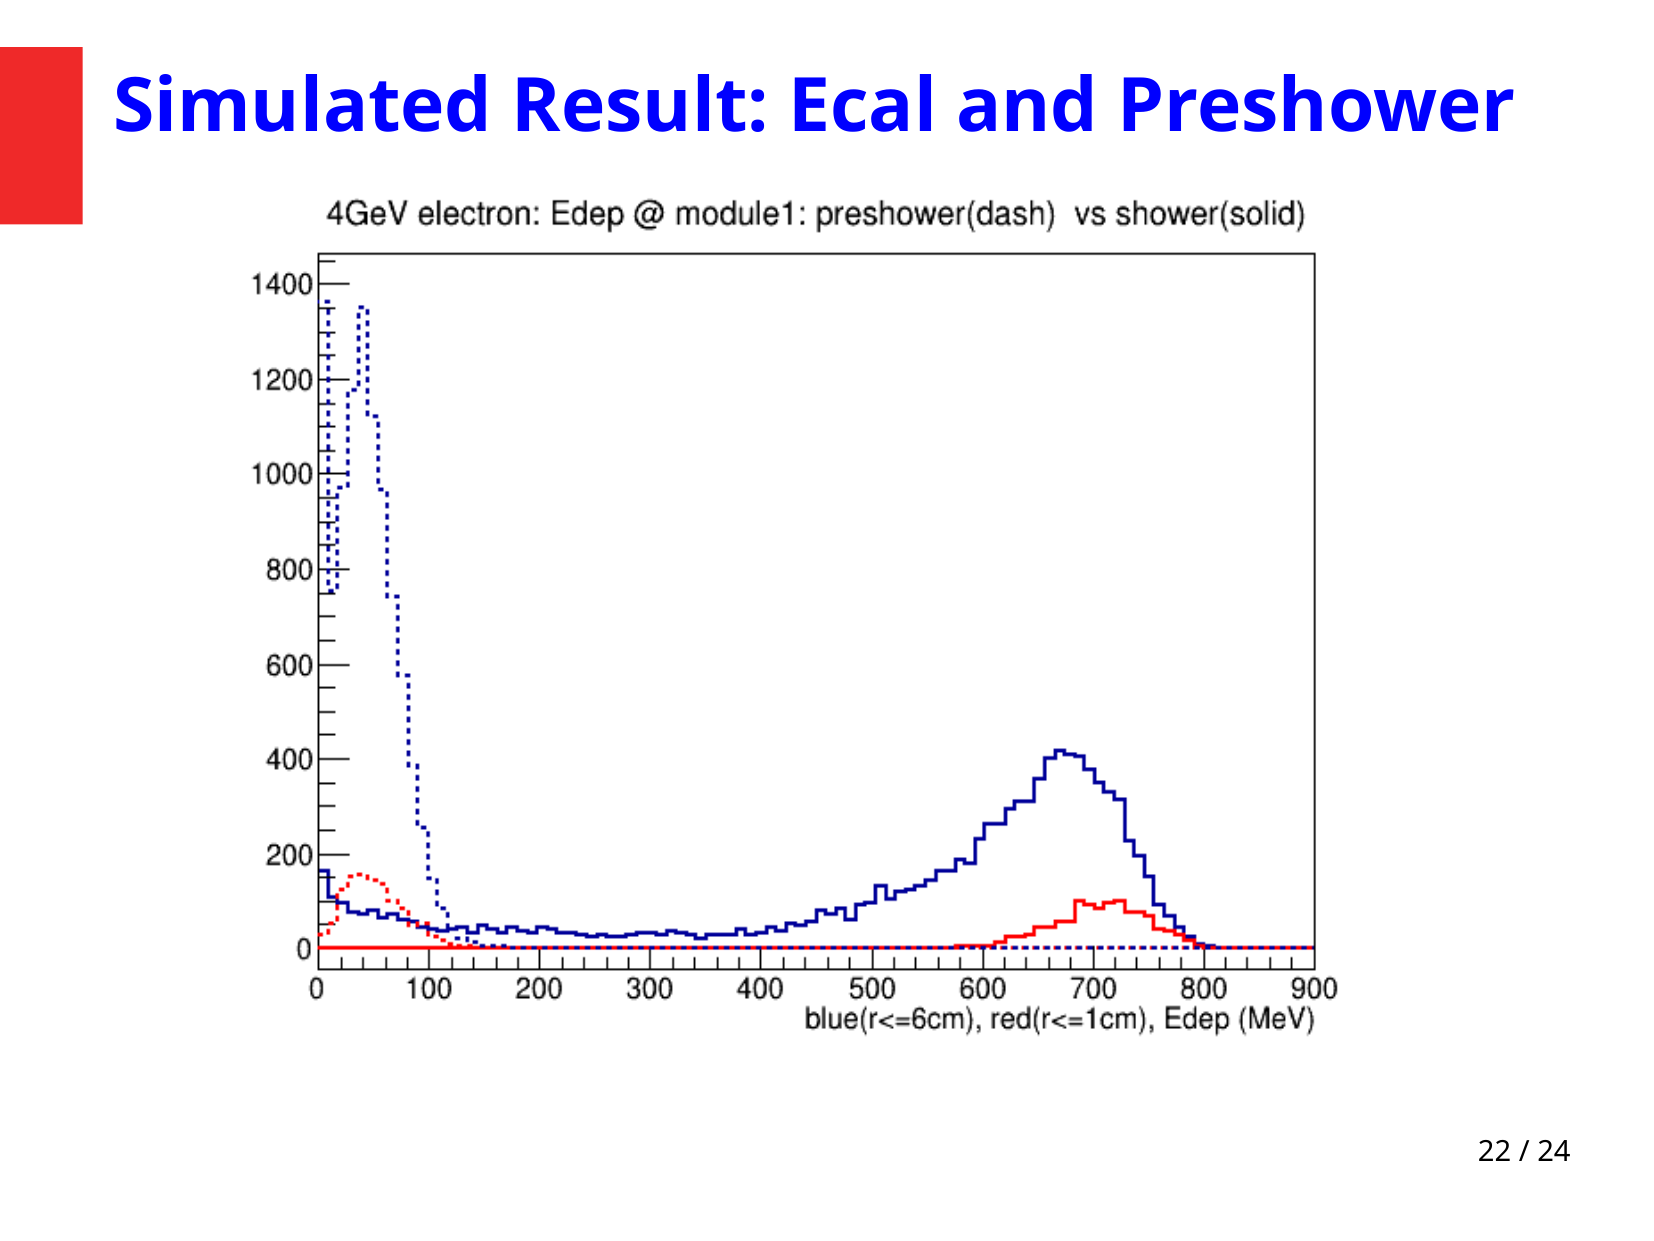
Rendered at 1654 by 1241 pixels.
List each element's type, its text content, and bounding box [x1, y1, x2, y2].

title Simulated Result: Ecal and Preshower [88, 51, 1542, 154]
picture [195, 165, 1439, 1059]
